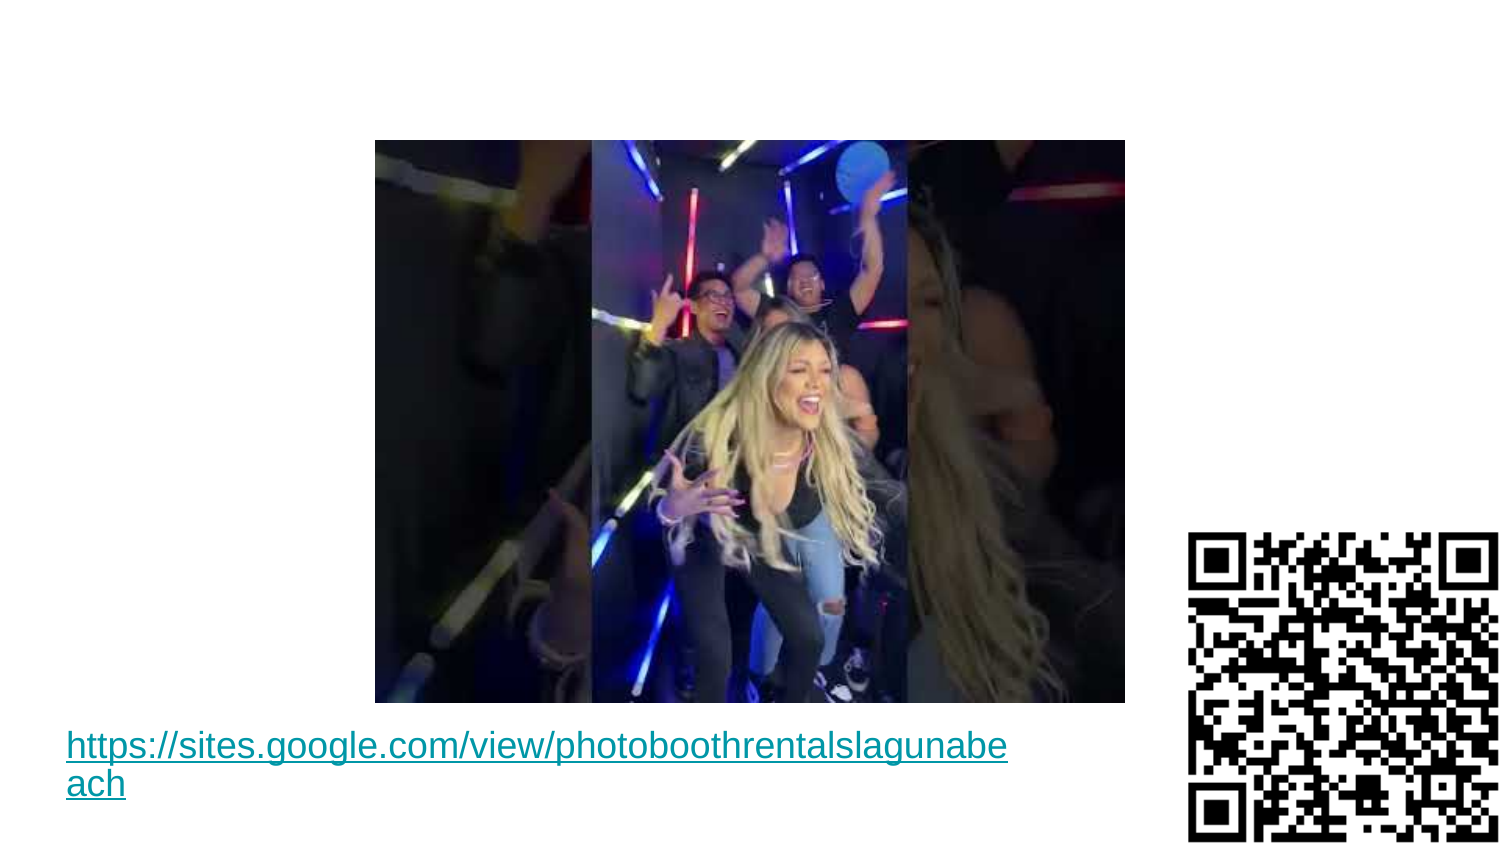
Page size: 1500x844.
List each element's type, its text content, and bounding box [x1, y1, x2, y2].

list https://sites.google.com/view/photoboothrentalslagunabeach [51, 694, 1036, 794]
picture [1187, 531, 1500, 844]
picture [375, 140, 1125, 704]
